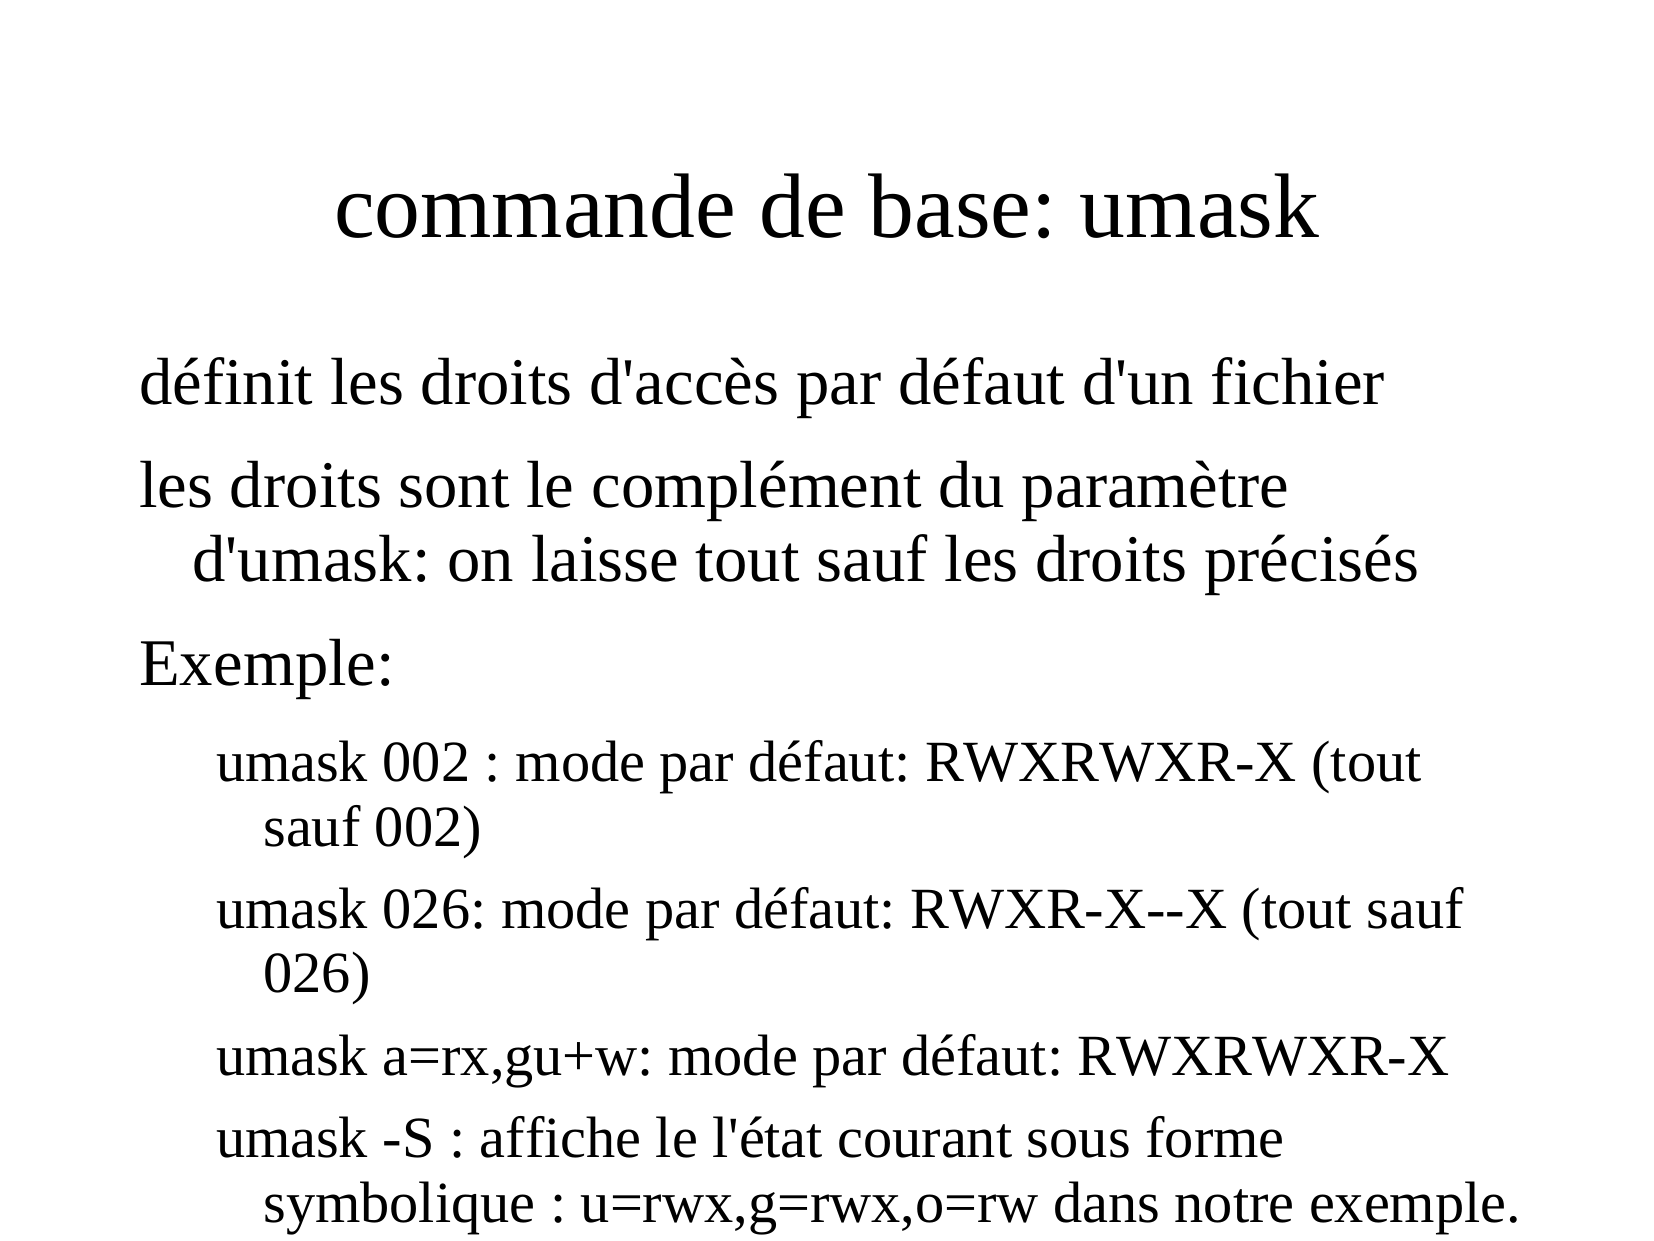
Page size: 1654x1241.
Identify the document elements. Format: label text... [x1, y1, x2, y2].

list définit les droits d'accès par défaut d'un fichier les droits sont le complément du paramètre d'umask: on laisse tout sauf les droits précisés Exemple: umask 002 : mode par défaut: RWXRWXR-X (tout sauf 002) umask 026: mode par défaut: RWXR-X--X (tout sauf 026) umask a=rx,gu+w: mode par défaut: RWXRWXR-X umask -S : affiche le l'état courant sous forme symbolique : u=rwx,g=rwx,o=rw dans notre exemple. [121, 344, 1534, 1241]
title commande de base: umask [121, 102, 1534, 311]
